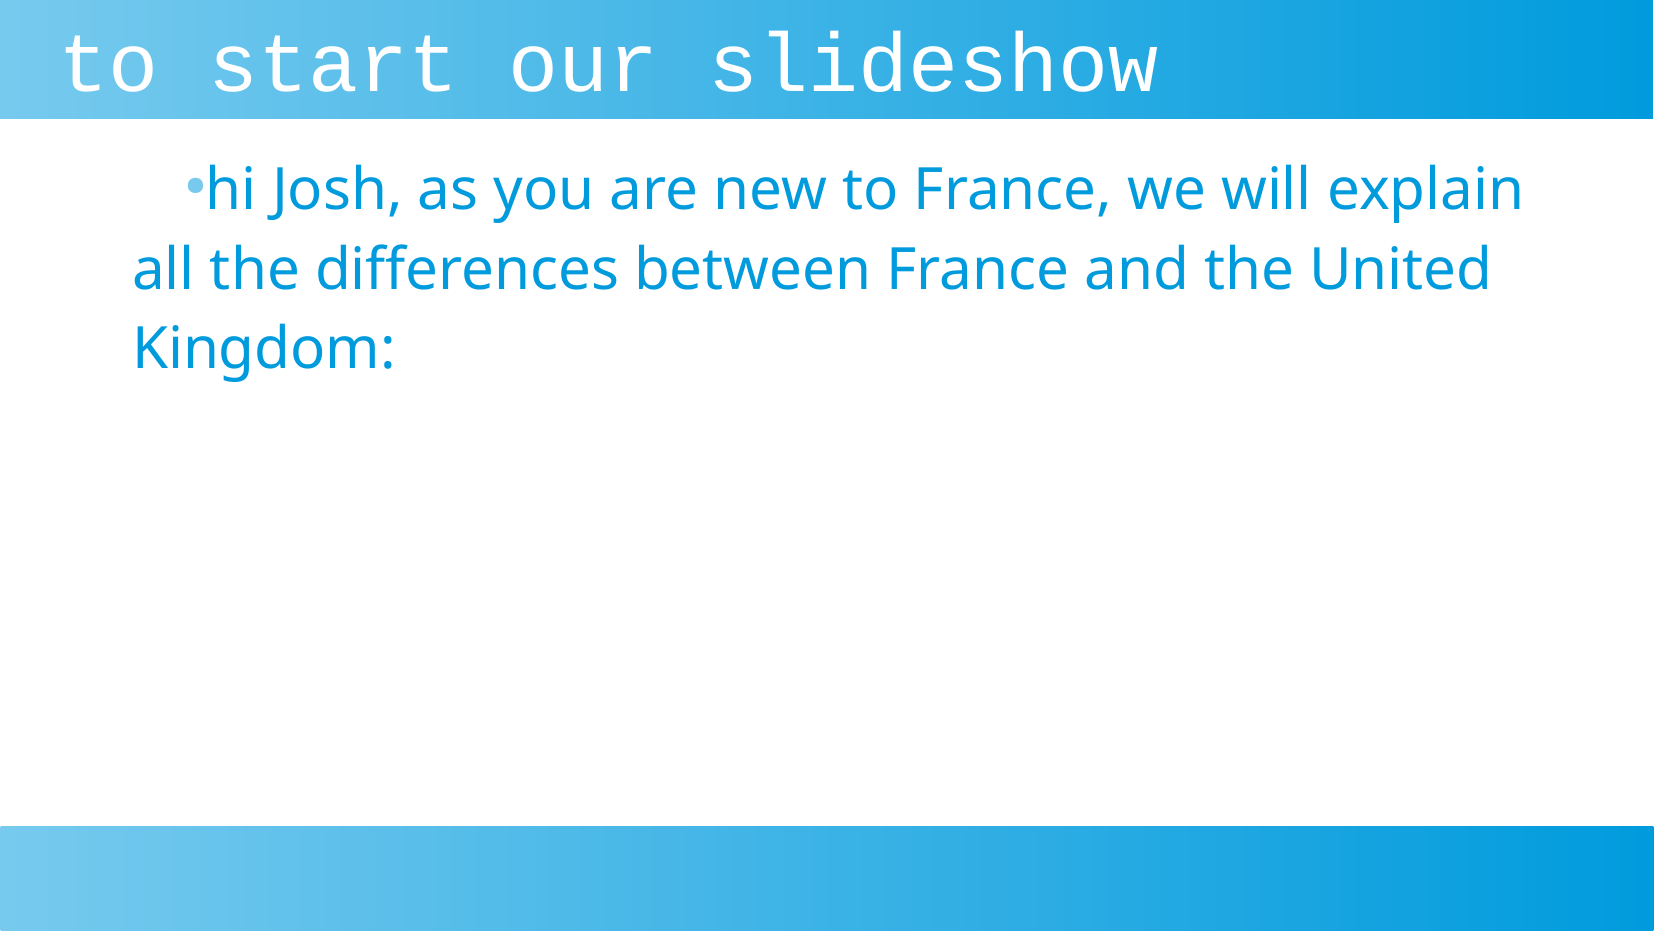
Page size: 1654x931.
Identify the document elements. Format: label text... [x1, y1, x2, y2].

list hi Josh, as you are new to France, we will explain all the differences between France and the United Kingdom: [59, 147, 1595, 739]
title to start our slideshow [59, 21, 1595, 116]
